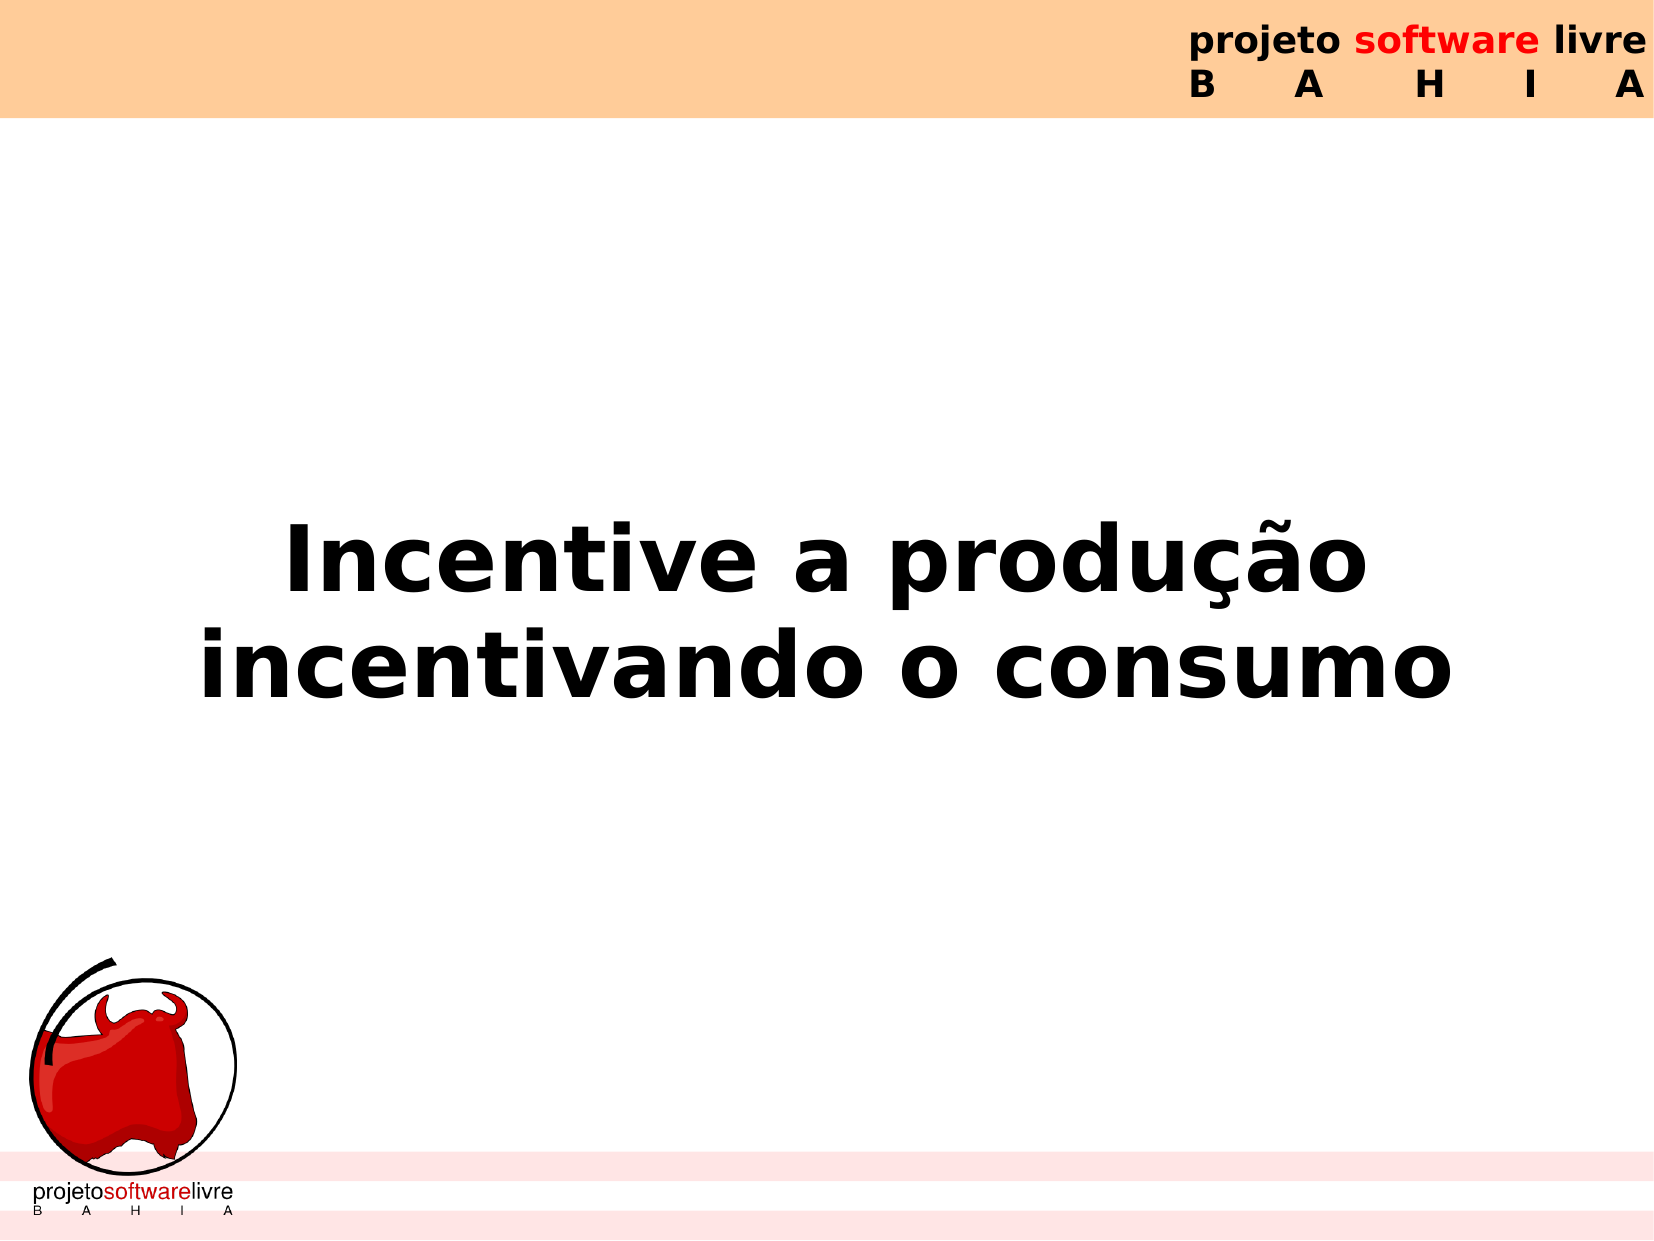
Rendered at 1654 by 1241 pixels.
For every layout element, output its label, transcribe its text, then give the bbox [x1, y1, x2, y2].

title Incentive a produção incentivando o consumo [82, 487, 1571, 739]
picture [29, 957, 237, 1215]
